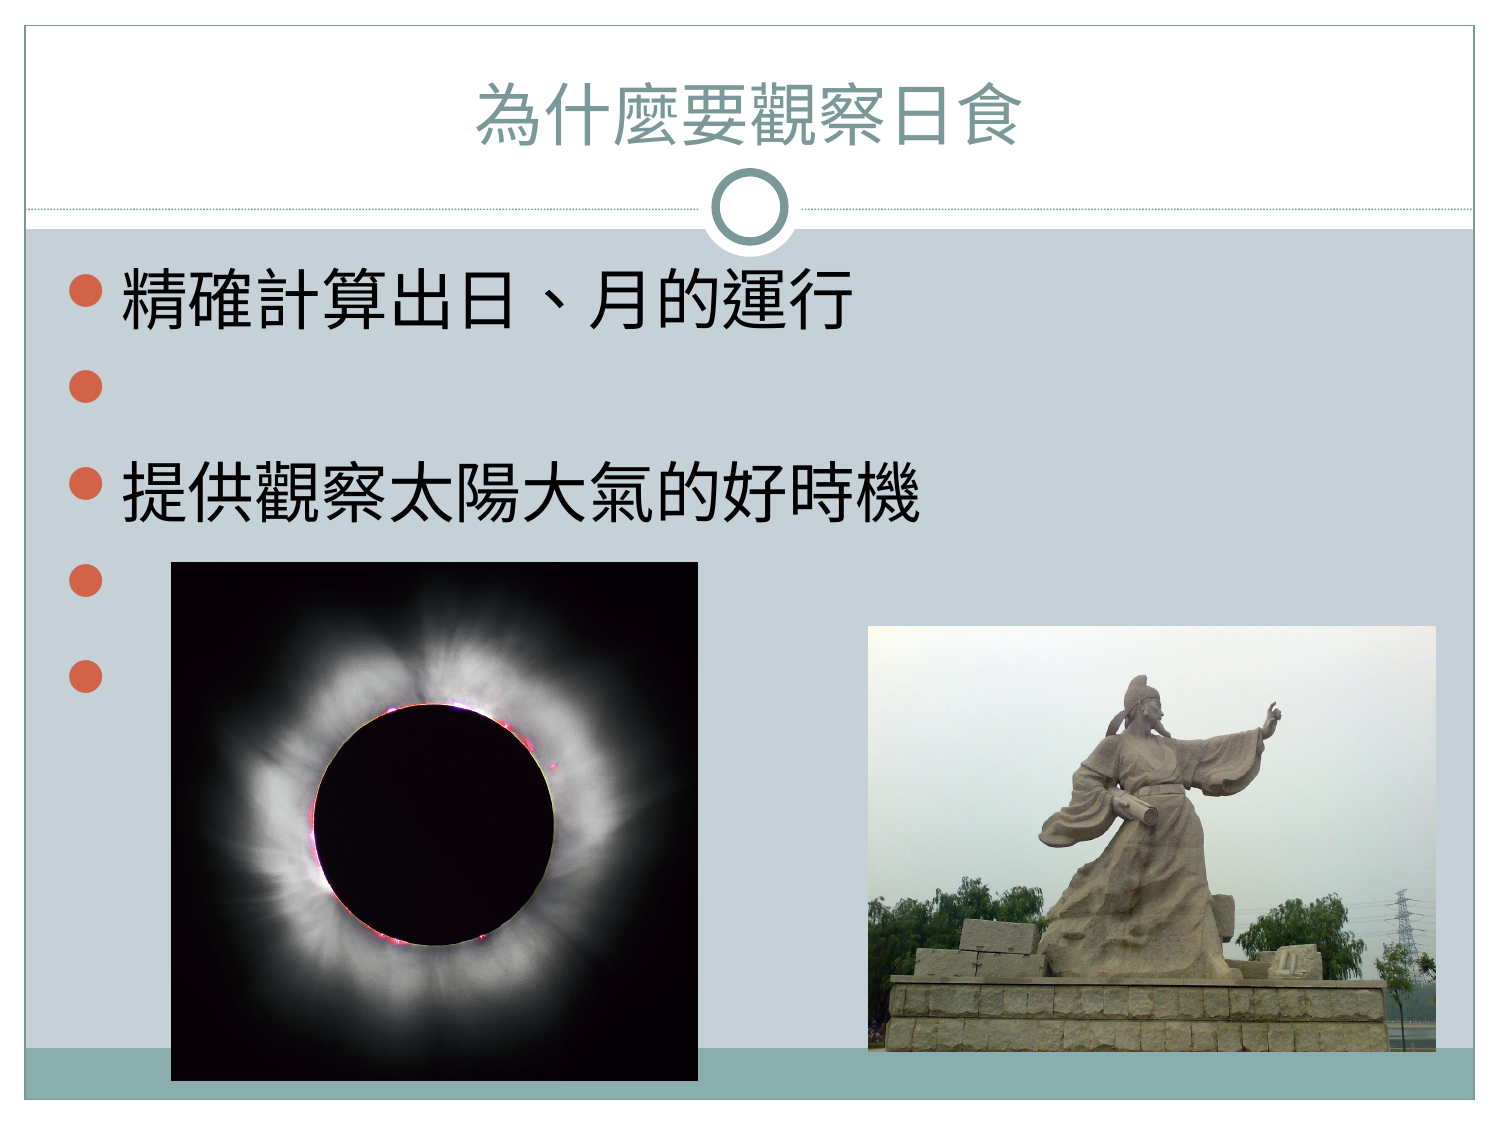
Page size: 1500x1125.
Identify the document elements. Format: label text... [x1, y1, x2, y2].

picture [868, 626, 1436, 1052]
list 精確計算出日、月的運行 提供觀察太陽大氣的好時機 [49, 249, 1450, 1005]
picture [171, 562, 698, 1081]
title 為什麼要觀察日食 [49, 37, 1450, 162]
